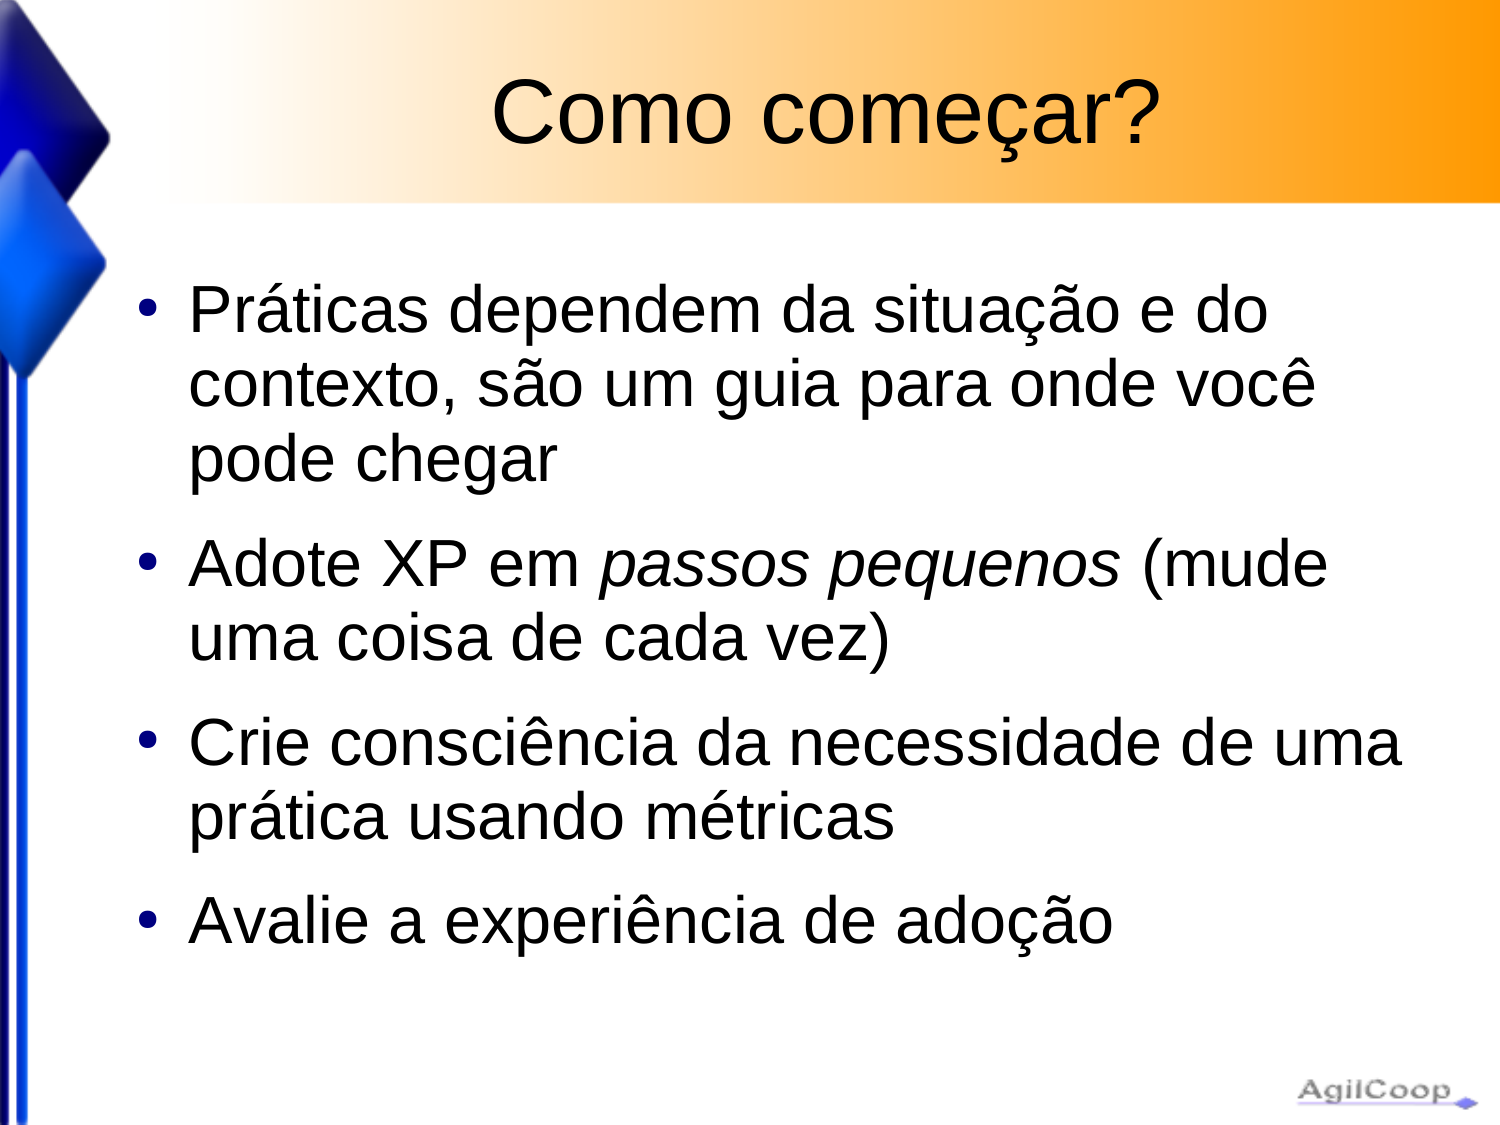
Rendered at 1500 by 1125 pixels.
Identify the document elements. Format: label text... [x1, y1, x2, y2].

list Práticas dependem da situação e do contexto, são um guia para onde você pode chegar Adote XP em passos pequenos (mude uma coisa de cada vez) Crie consciência da necessidade de uma prática usando métricas Avalie a experiência de adoção [118, 271, 1447, 1123]
picture [0, 0, 1500, 1125]
title Como começar? [82, 8, 1500, 216]
